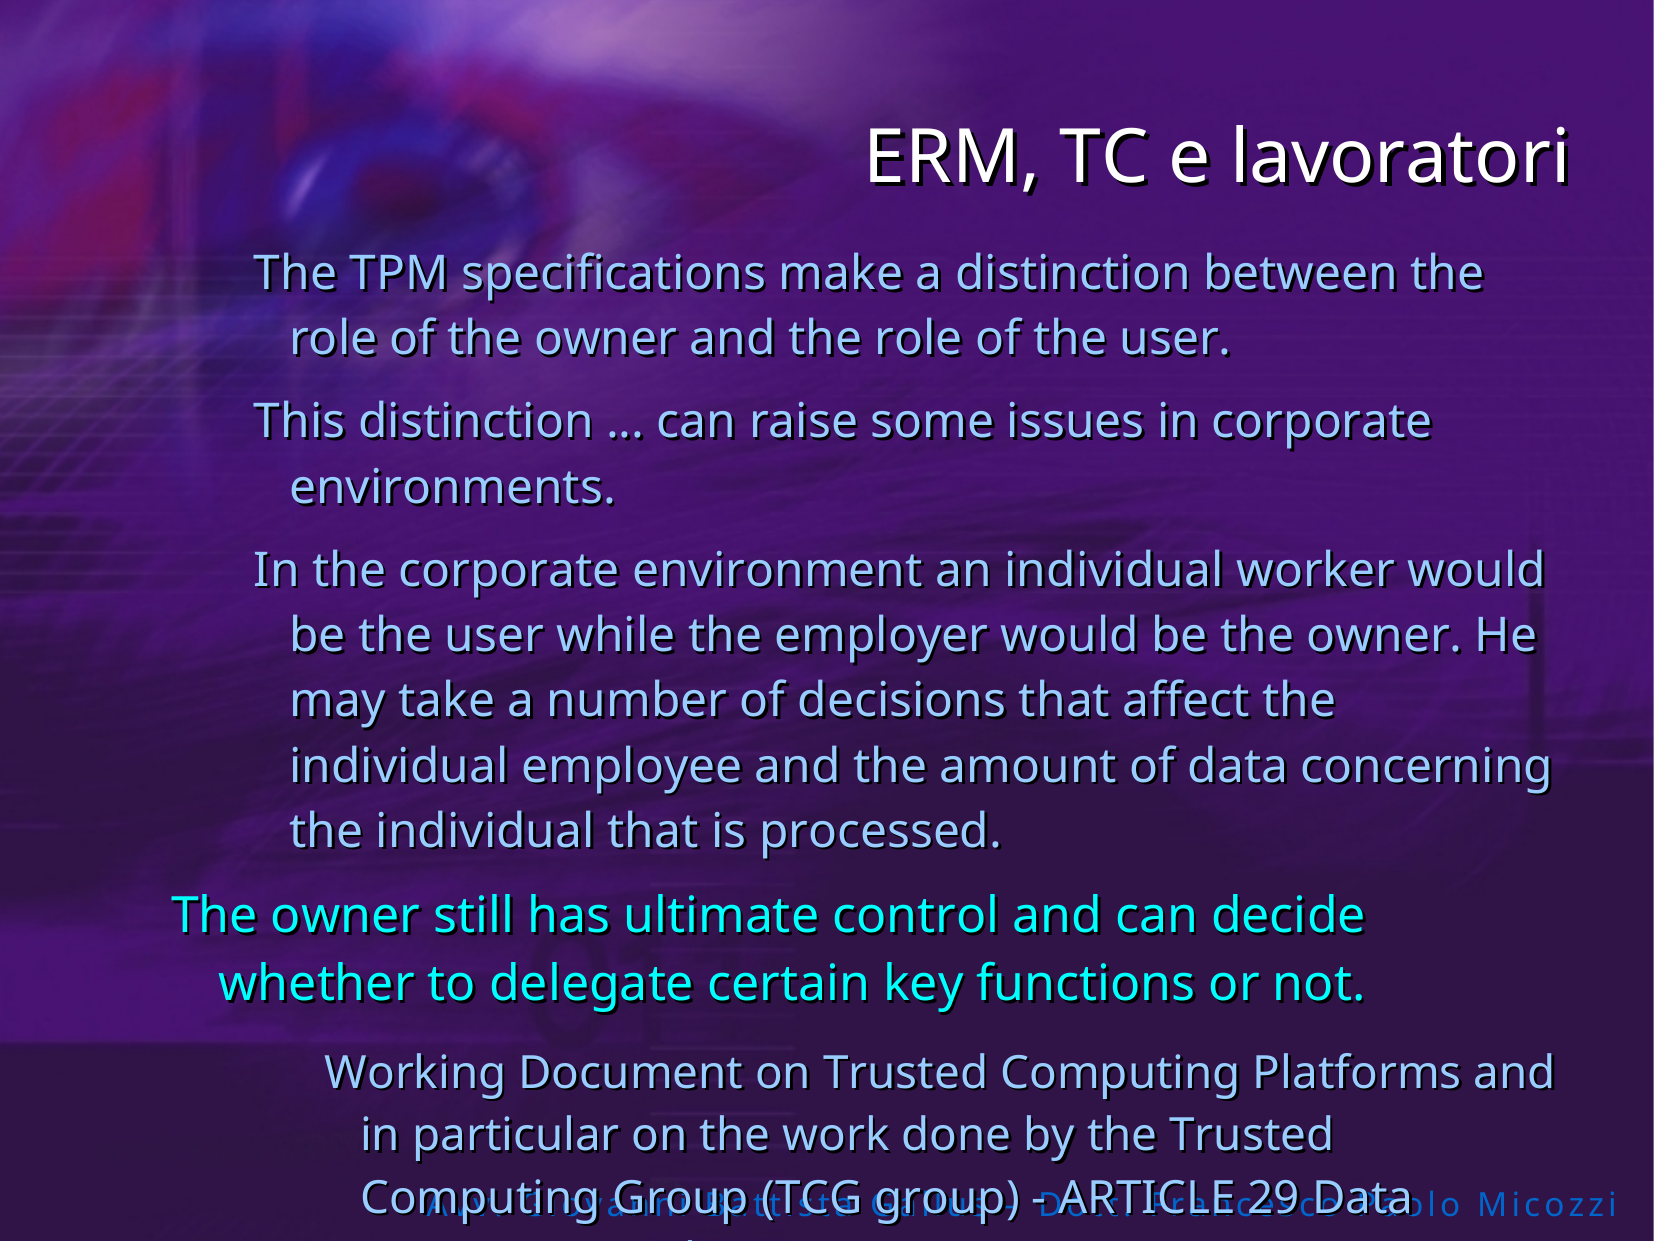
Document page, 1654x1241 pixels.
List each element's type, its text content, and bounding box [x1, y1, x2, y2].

list The TPM specifications make a distinction between the role of the owner and the role of the user. This distinction ... can raise some issues in corporate environments. In the corporate environment an individual worker would be the user while the employer would be the owner. He may take a number of decisions that affect the individual employee and the amount of data concerning the individual that is processed. The owner still has ultimate control and can decide whether to delegate certain key functions or not. Working Document on Trusted Computing Platforms and in particular on the work done by the Trusted Computing Group (TCG group) - ARTICLE 29 Data Protection Working Party [76, 238, 1565, 1182]
picture [0, 0, 1654, 1241]
title ERM, TC e lavoratori [82, 49, 1571, 257]
